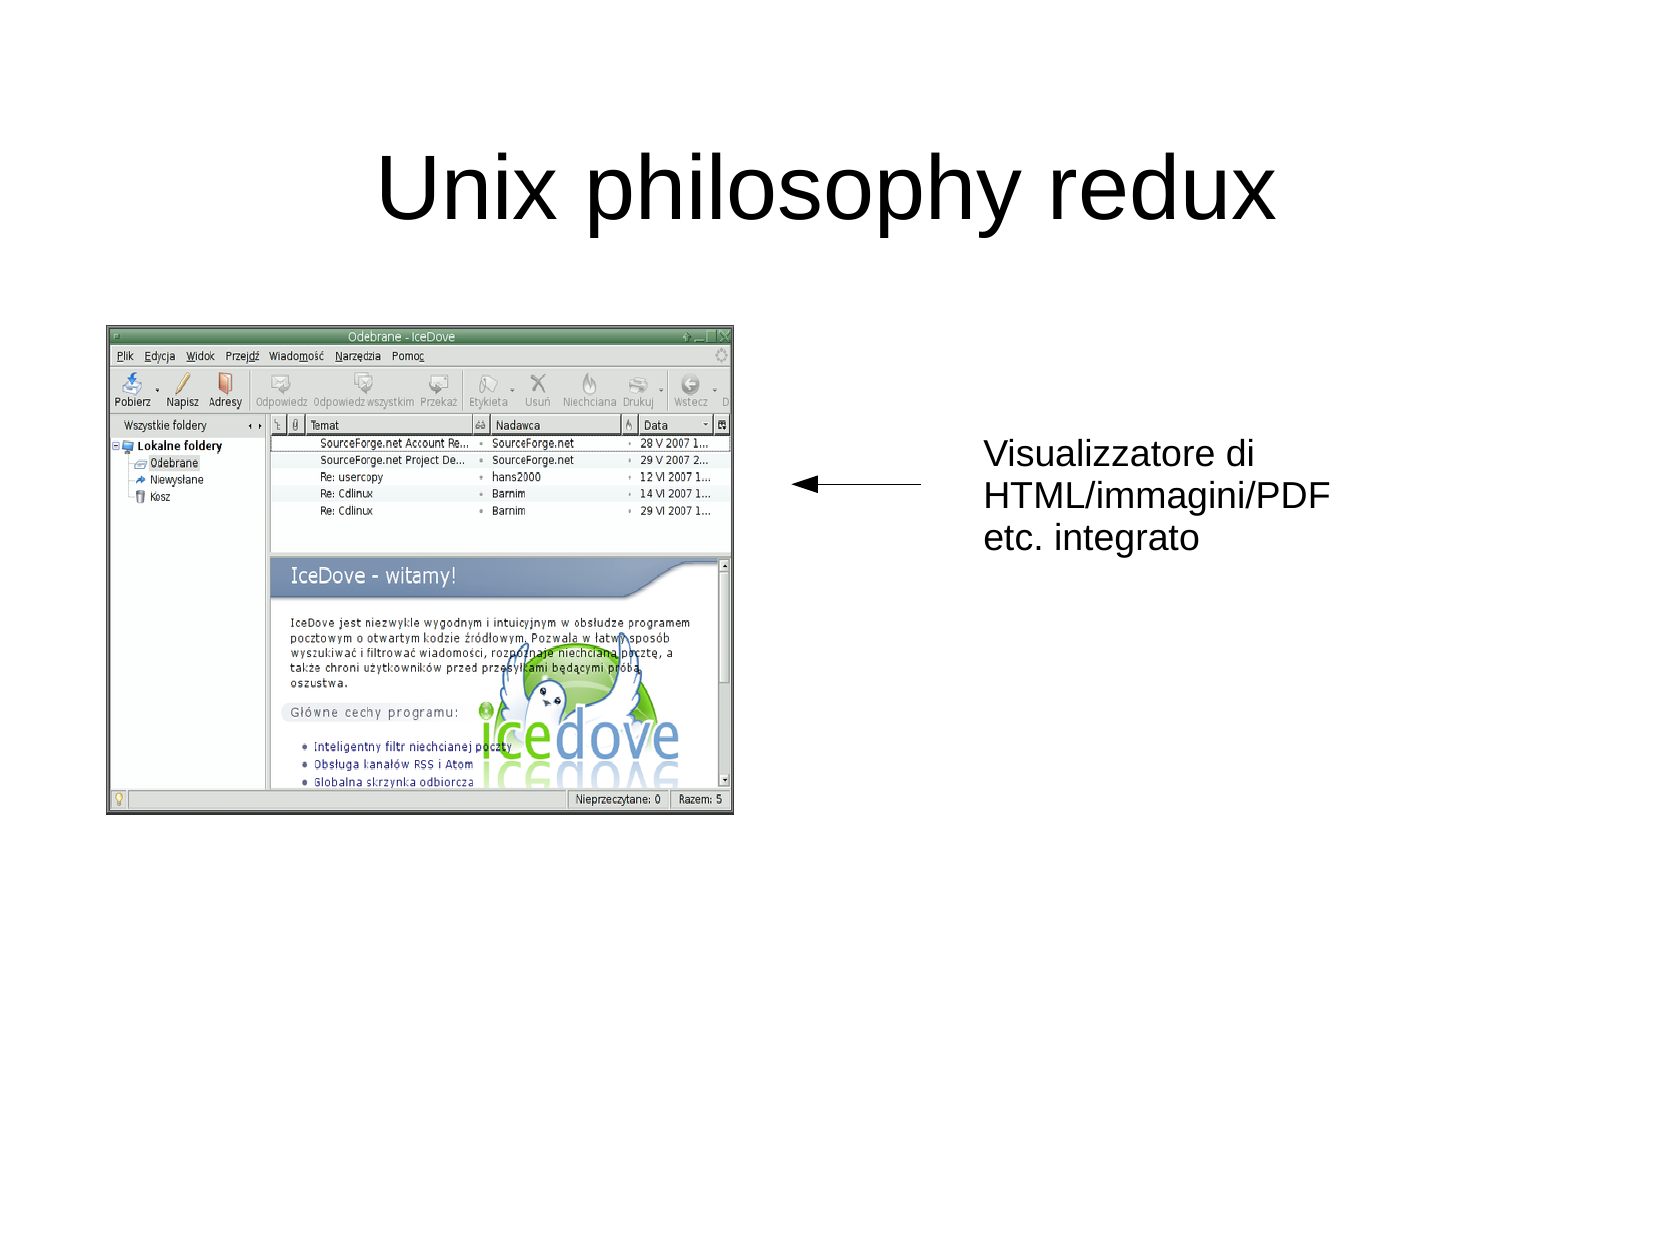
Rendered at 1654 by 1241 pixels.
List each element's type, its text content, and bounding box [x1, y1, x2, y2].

title Unix philosophy redux [82, 84, 1571, 292]
picture [106, 325, 734, 815]
text_box Visualizzatore di HTML/immagini/PDF etc. integrato [968, 425, 1359, 566]
